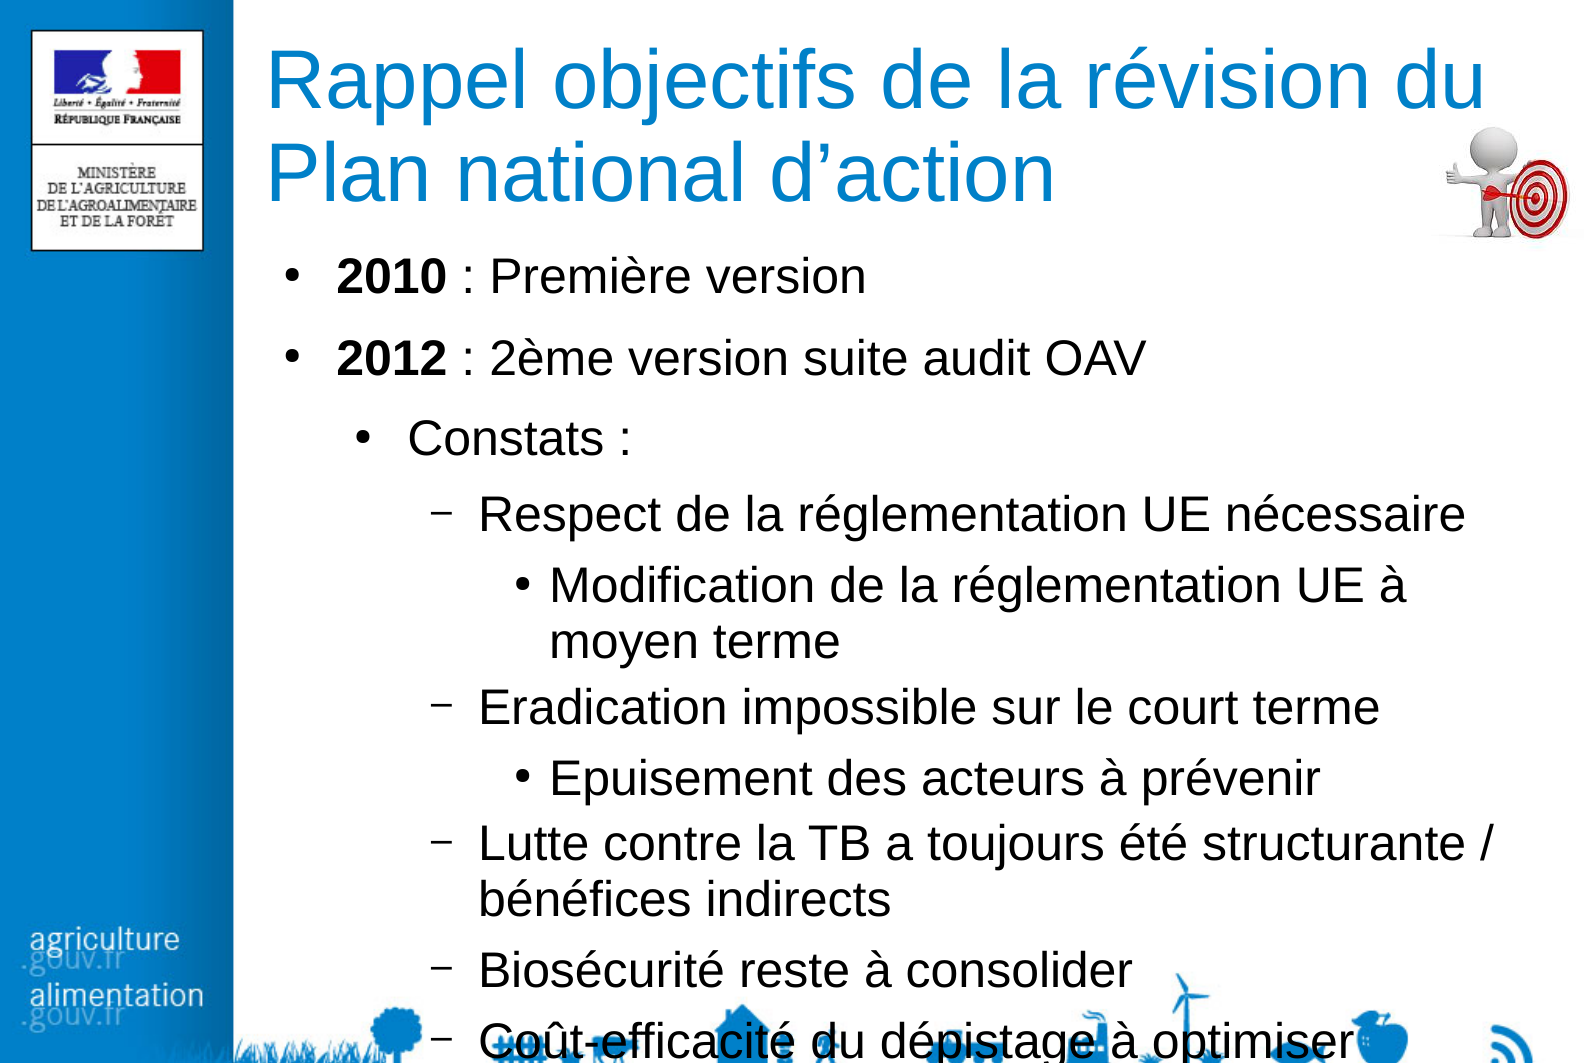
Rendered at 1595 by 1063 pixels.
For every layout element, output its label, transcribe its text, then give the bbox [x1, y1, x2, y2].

list 2010 : Première version 2012 : 2ème version suite audit OAV Constats : Respect de la réglementation UE nécessaire Modification de la réglementation UE à moyen terme Eradication impossible sur le court terme Epuisement des acteurs à prévenir Lutte contre la TB a toujours été structurante / bénéfices indirects Biosécurité reste à consolider Coût-efficacité du dépistage à optimiser [265, 248, 1536, 1063]
picture [0, 0, 1595, 1063]
title Rappel objectifs de la révision du Plan national d’action [265, 32, 1536, 219]
